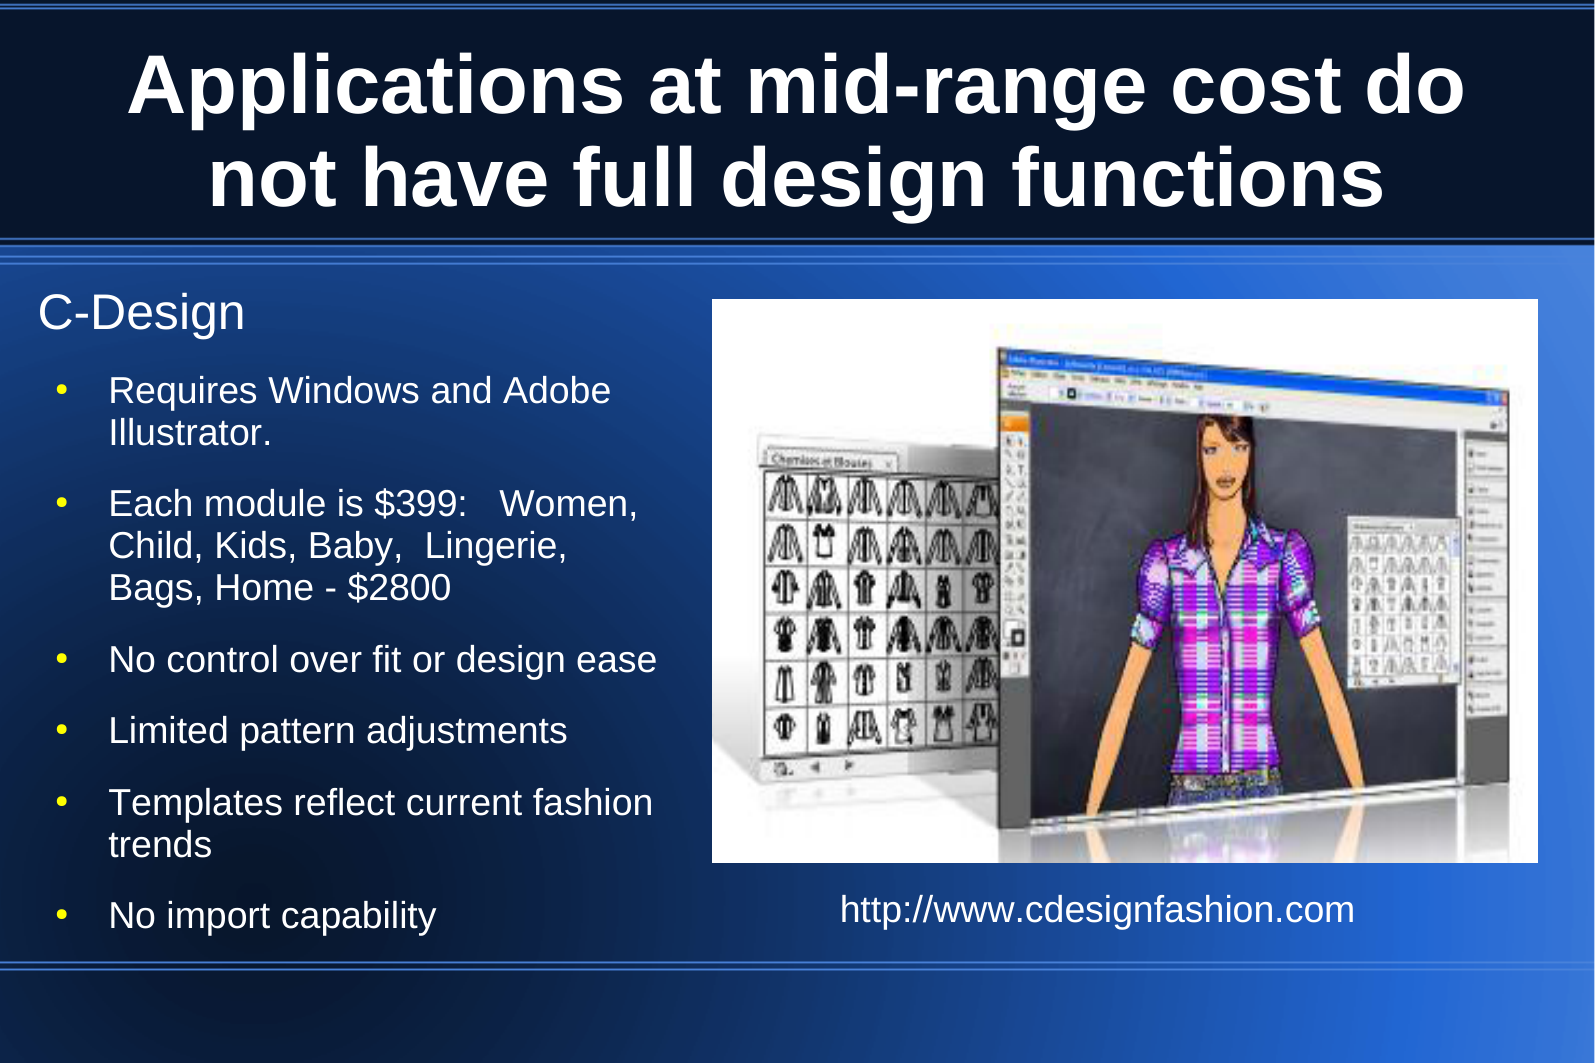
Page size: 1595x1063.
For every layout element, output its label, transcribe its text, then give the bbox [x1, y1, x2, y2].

title Applications at mid-range cost do not have full design functions [79, 38, 1515, 225]
picture [0, 0, 1595, 1063]
text_box http://www.cdesignfashion.com [825, 880, 1369, 938]
list C-Design Requires Windows and Adobe Illustrator. Each module is $399: Women, Child, Kids, Baby, Lingerie, Bags, Home - $2800 No control over fit or design ease Limited pattern adjustments Templates reflect current fashion trends No import capability [37, 284, 676, 937]
